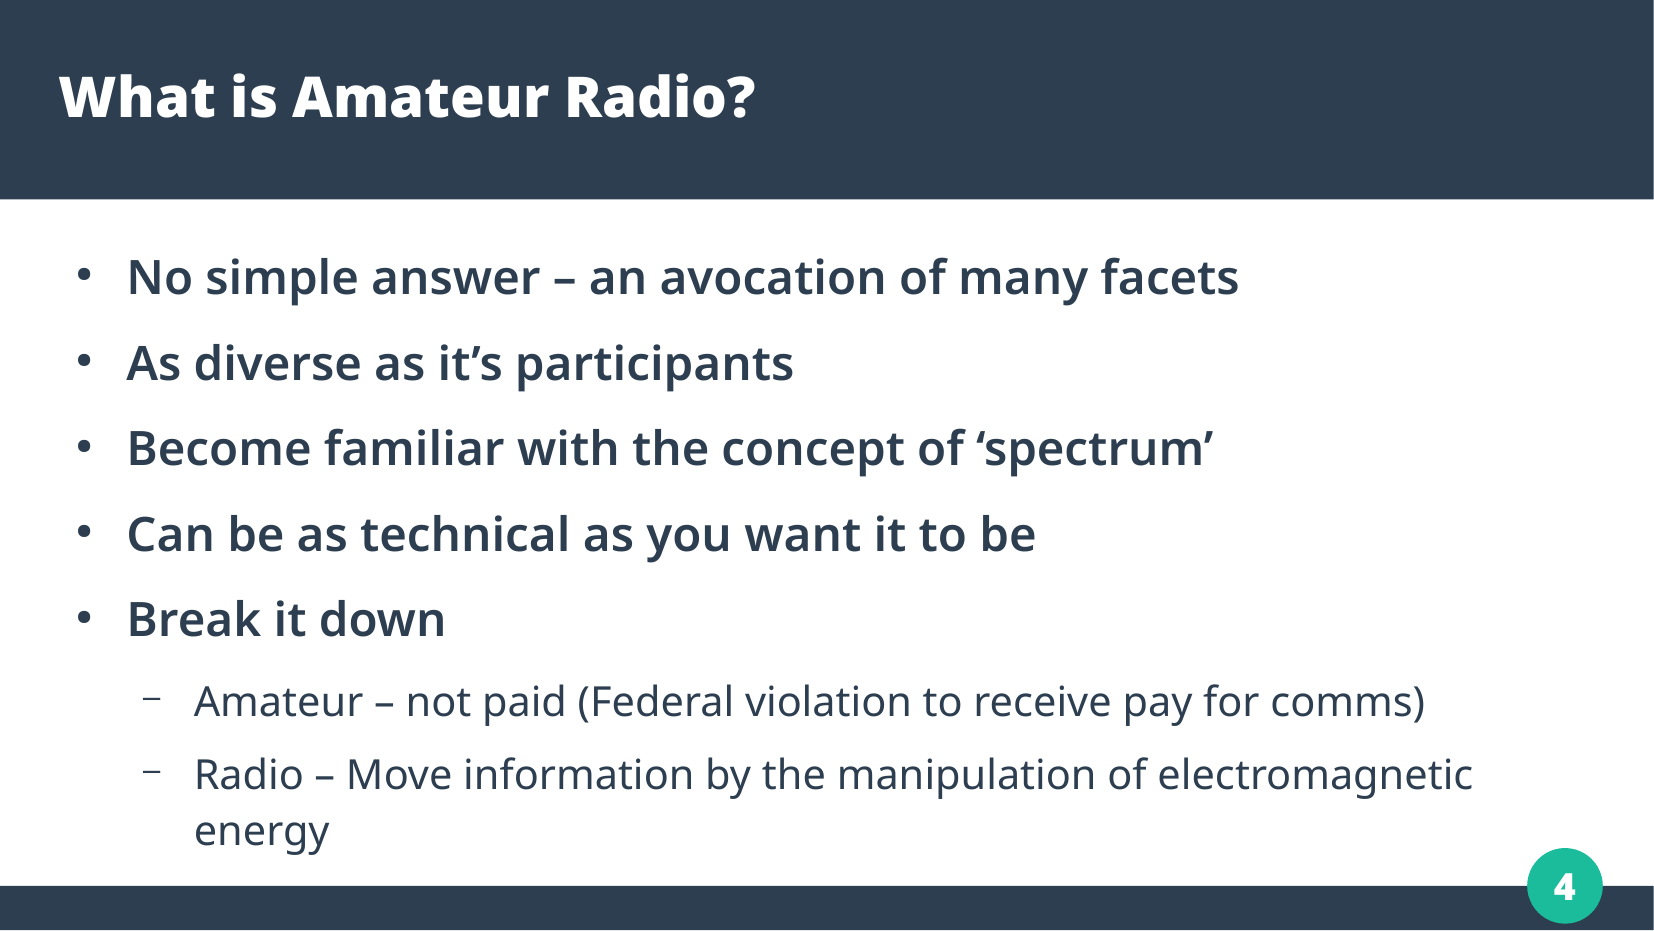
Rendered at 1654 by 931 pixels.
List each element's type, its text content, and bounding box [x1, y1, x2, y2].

title What is Amateur Radio? [59, 37, 1595, 156]
list No simple answer – an avocation of many facets As diverse as it’s participants Become familiar with the concept of ‘spectrum’ Can be as technical as you want it to be Break it down Amateur – not paid (Federal violation to receive pay for comms) Radio – Move information by the manipulation of electromagnetic energy [59, 243, 1595, 864]
